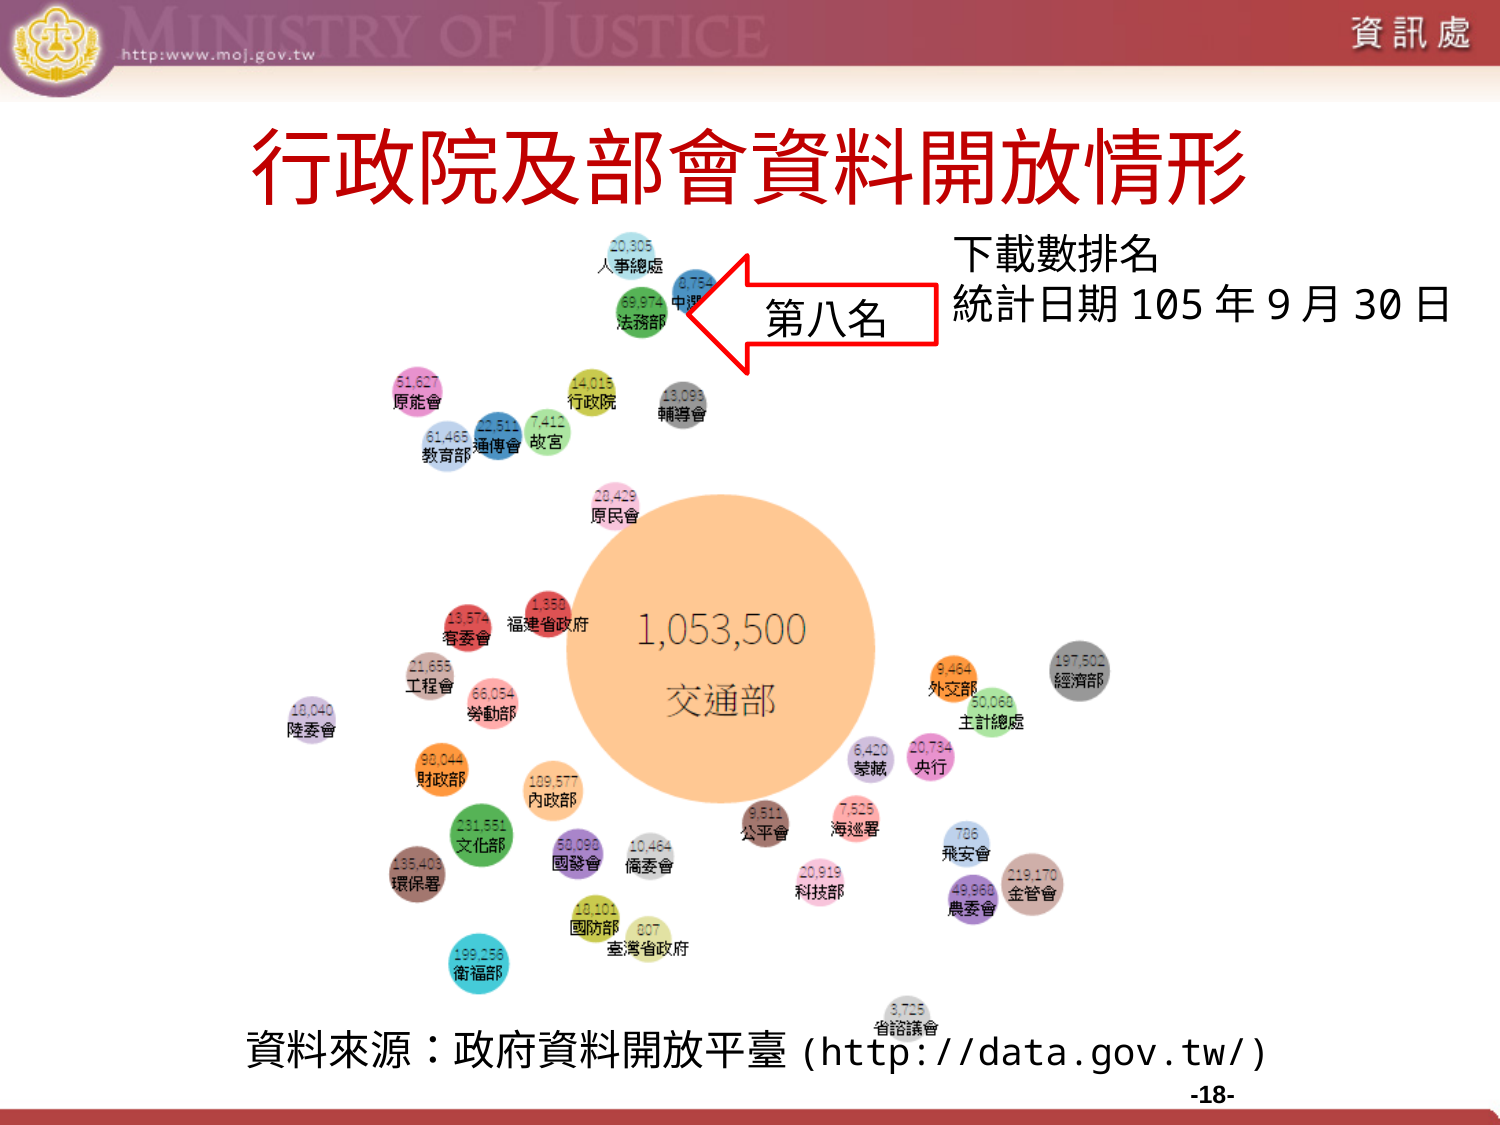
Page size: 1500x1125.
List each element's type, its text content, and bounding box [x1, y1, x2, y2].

text_box 第八名 [688, 255, 937, 374]
text_box 下載數排名 統計日期105年9月30日 [937, 219, 1389, 337]
picture [244, 240, 1132, 1016]
text_box 資料來源：政府資料開放平臺(http://data.gov.tw/) [230, 1016, 1206, 1083]
text_box -18- [1175, 1070, 1488, 1109]
title 行政院及部會資料開放情形 [112, 90, 1388, 240]
